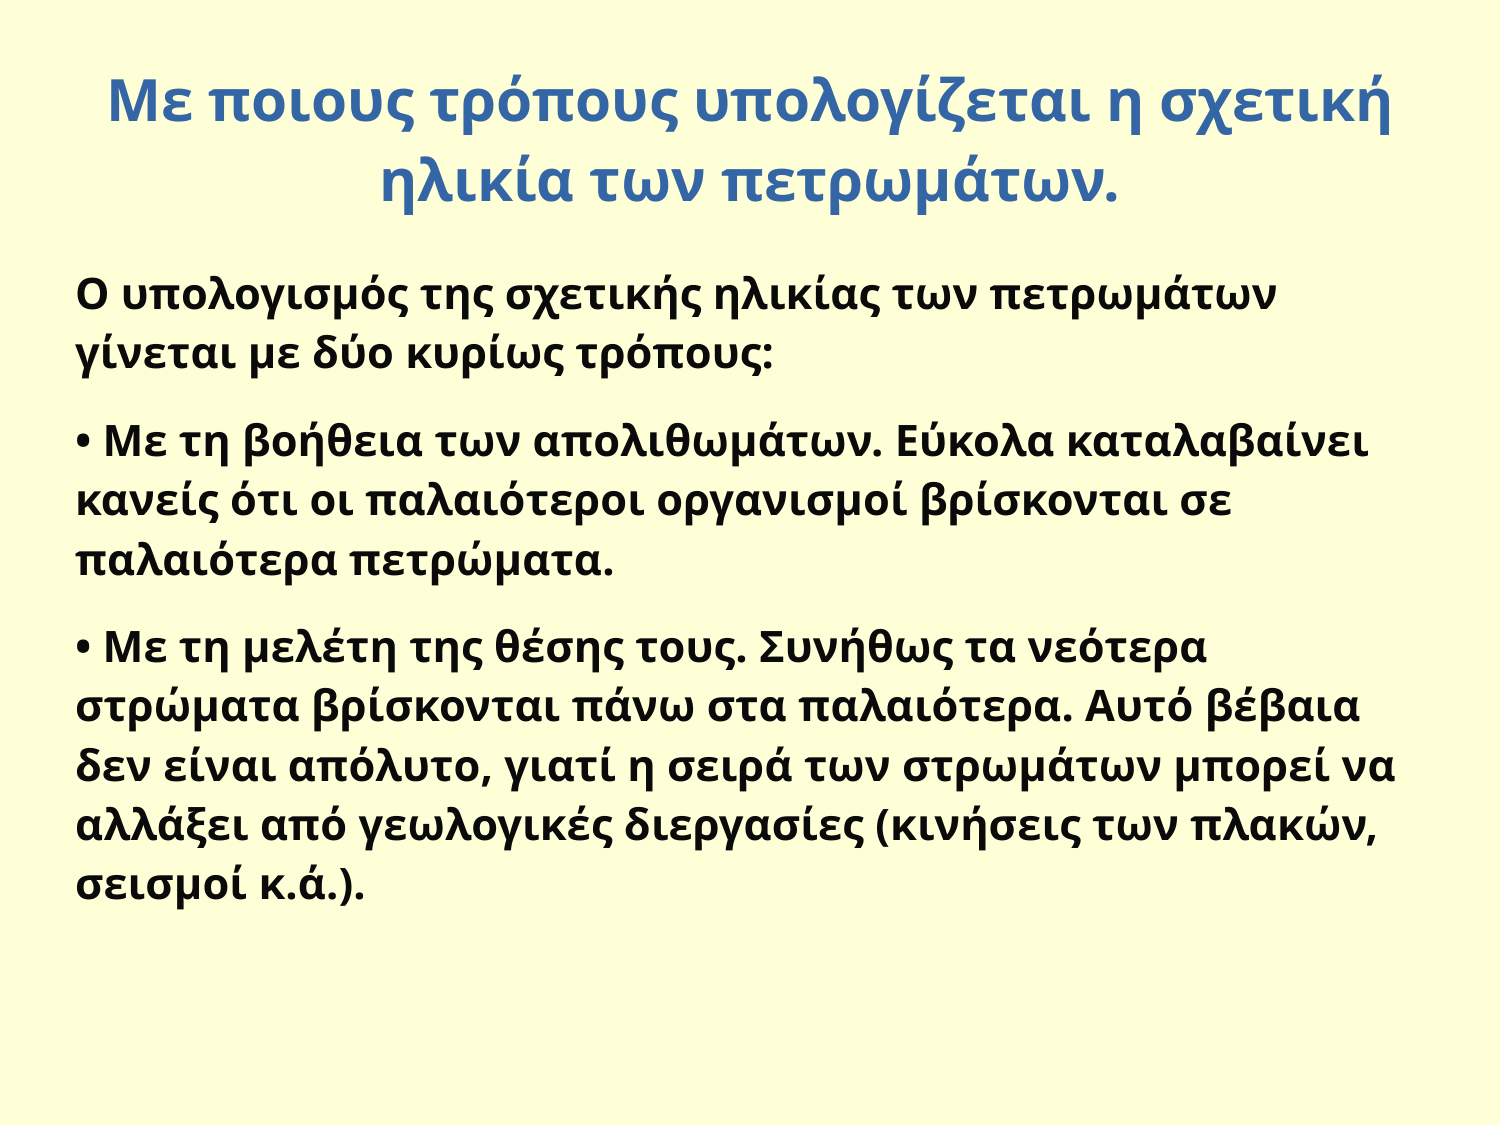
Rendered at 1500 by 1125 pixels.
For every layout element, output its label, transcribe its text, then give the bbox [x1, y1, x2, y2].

list Ο υπολογισμός της σχετικής ηλικίας των πετρωμάτων γίνεται με δύο κυρίως τρόπους: • Με τη βοήθεια των απολιθωμάτων. Εύκολα καταλαβαίνει κανείς ότι οι παλαιότεροι οργανισμοί βρίσκονται σε παλαιότερα πετρώματα. • Με τη μελέτη της θέσης τους. Συνήθως τα νεότερα στρώματα βρίσκονται πάνω στα παλαιότερα. Αυτό βέβαια δεν είναι απόλυτο, γιατί η σειρά των στρωμάτων μπορεί να αλλάξει από γεωλογικές διεργασίες (κινήσεις των πλακών, σεισμοί κ.ά.). [75, 263, 1425, 916]
title Με ποιους τρόπους υπολογίζεται η σχετική ηλικία των πετρωμάτων. [75, 44, 1425, 233]
